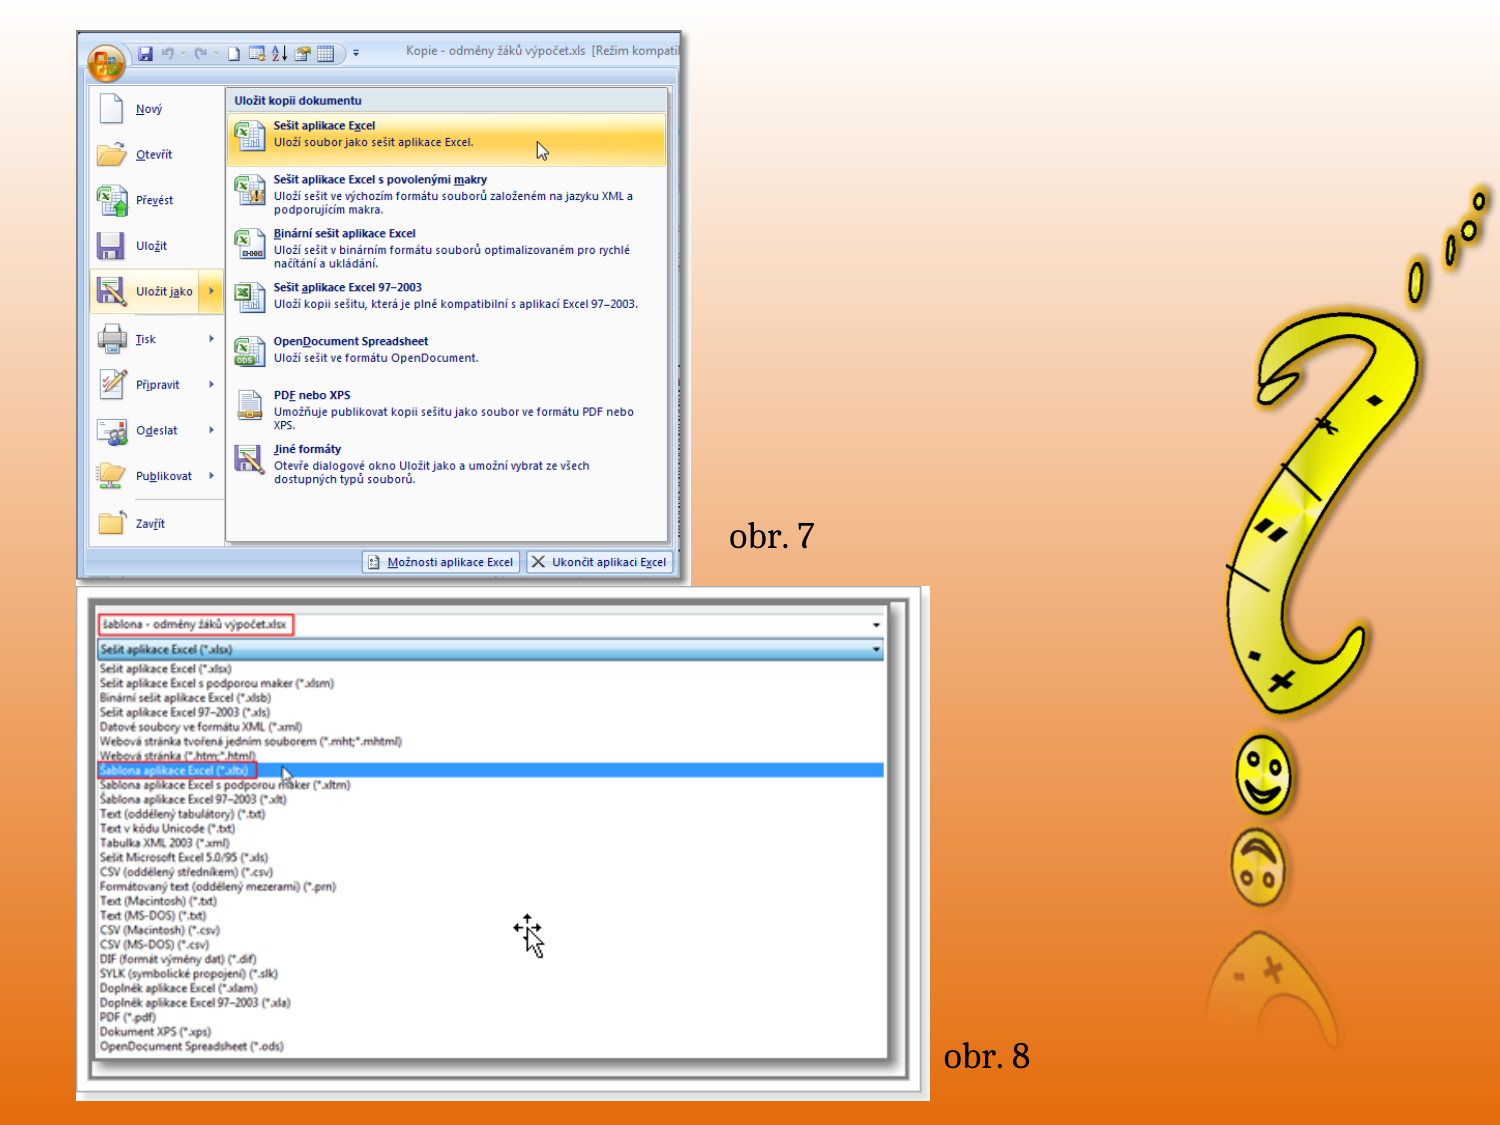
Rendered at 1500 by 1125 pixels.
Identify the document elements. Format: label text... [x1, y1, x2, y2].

picture [76, 30, 930, 1101]
picture [1171, 160, 1500, 1125]
text_box obr. 8 [929, 1023, 1046, 1084]
text_box obr. 7 [714, 503, 892, 564]
